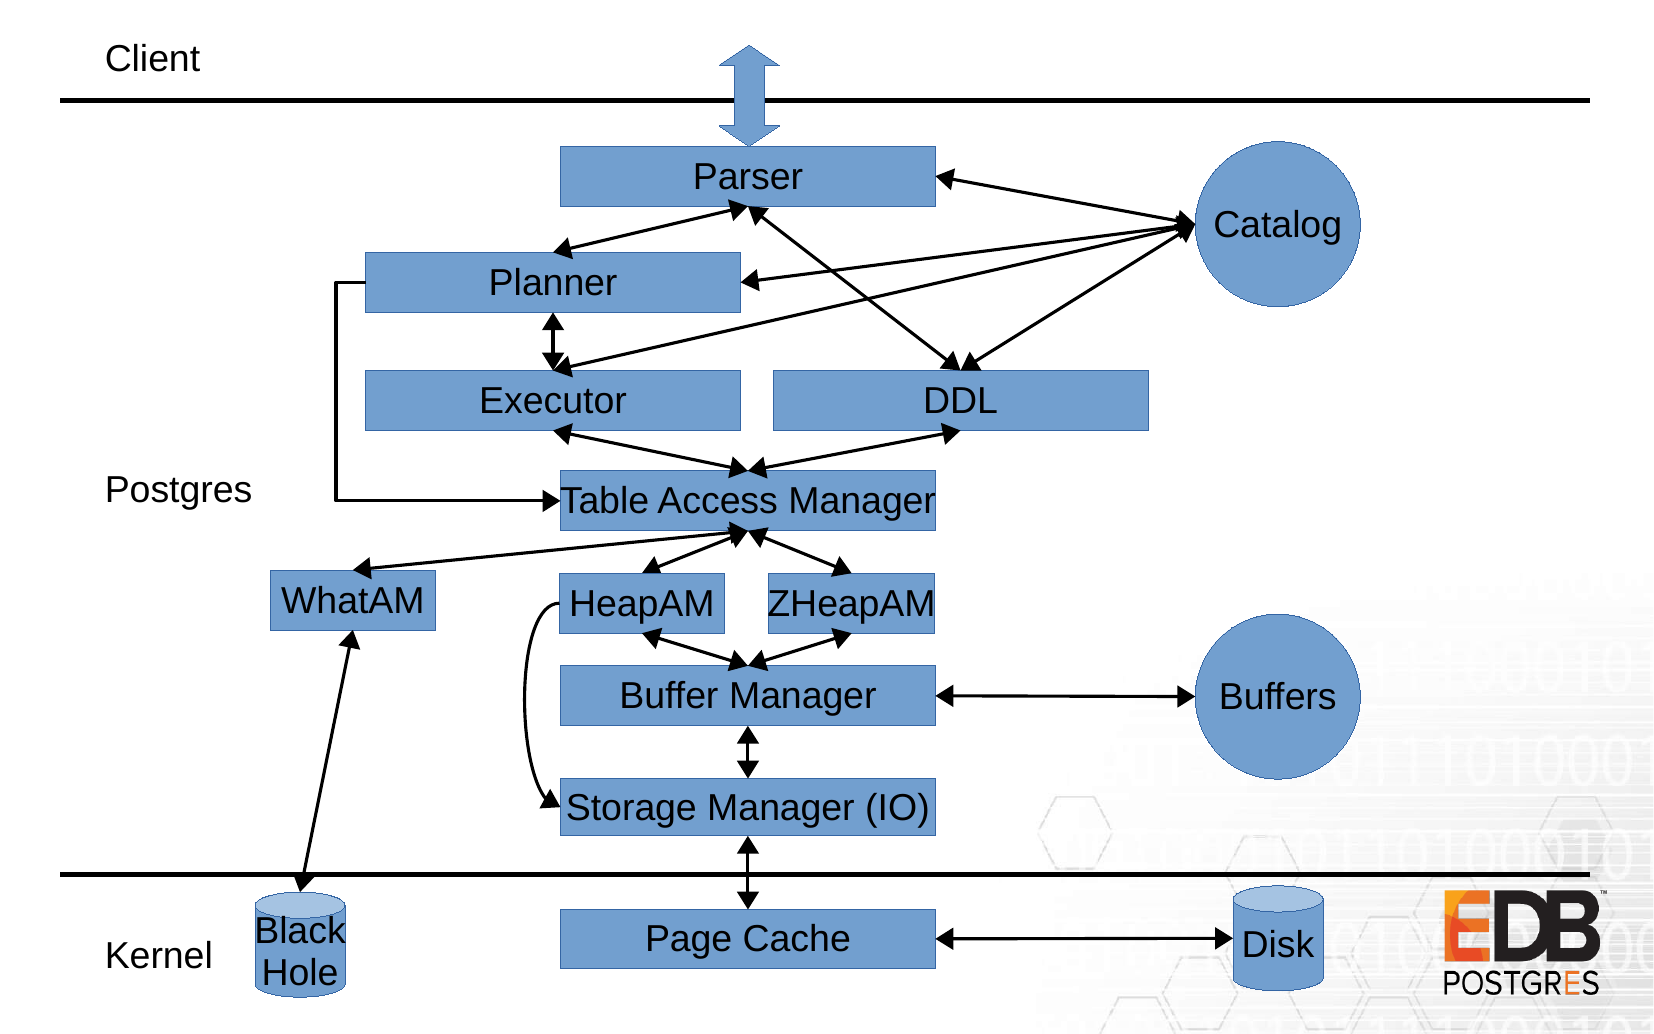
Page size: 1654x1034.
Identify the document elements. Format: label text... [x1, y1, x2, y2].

text_box Buffer Manager [560, 665, 936, 726]
text_box Kernel [90, 927, 228, 985]
text_box Disk [1233, 900, 1324, 991]
text_box Planner [365, 252, 741, 313]
text_box [719, 45, 780, 147]
picture [0, 0, 1654, 1034]
text_box HeapAM [559, 573, 725, 634]
text_box Page Cache [560, 909, 936, 969]
text_box WhatAM [270, 570, 436, 631]
text_box Catalog [1195, 141, 1361, 307]
text_box Postgres [90, 461, 268, 518]
text_box Black Hole [255, 906, 346, 998]
text_box Parser [560, 146, 936, 207]
text_box Buffers [1195, 614, 1361, 780]
text_box Storage Manager (IO) [560, 778, 936, 836]
text_box Client [90, 30, 216, 87]
text_box Executor [365, 370, 741, 431]
text_box ZHeapAM [768, 573, 935, 634]
text_box DDL [773, 370, 1149, 431]
text_box Table Access Manager [560, 470, 936, 531]
